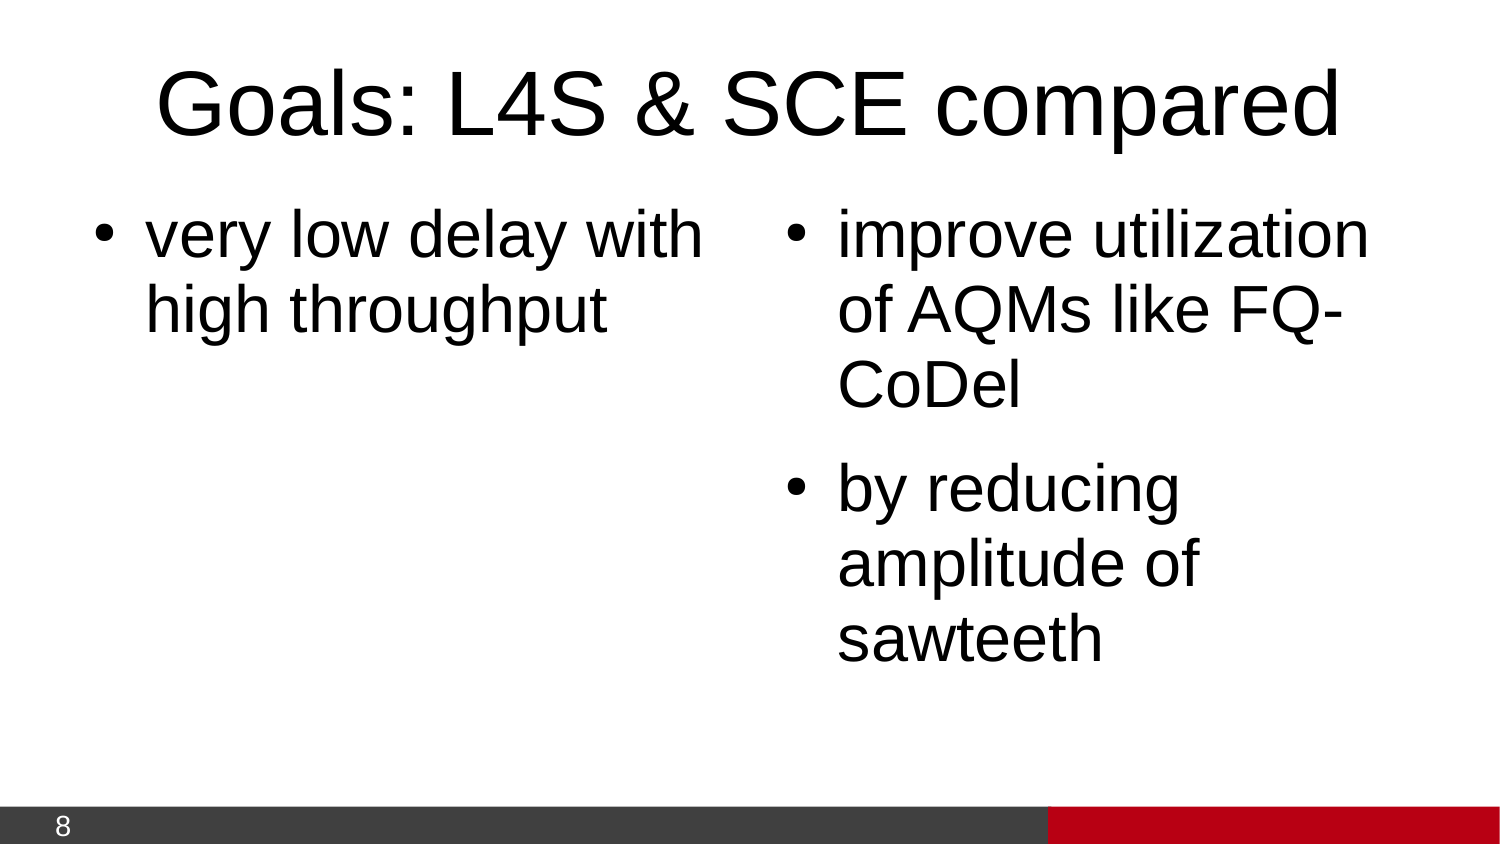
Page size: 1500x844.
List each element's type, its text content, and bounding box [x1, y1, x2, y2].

title Goals: L4S & SCE compared [75, 33, 1425, 175]
list very low delay with high throughput [75, 197, 734, 687]
list improve utilization of AQMs like FQ-CoDel by reducing amplitude of sawteeth [766, 197, 1426, 687]
